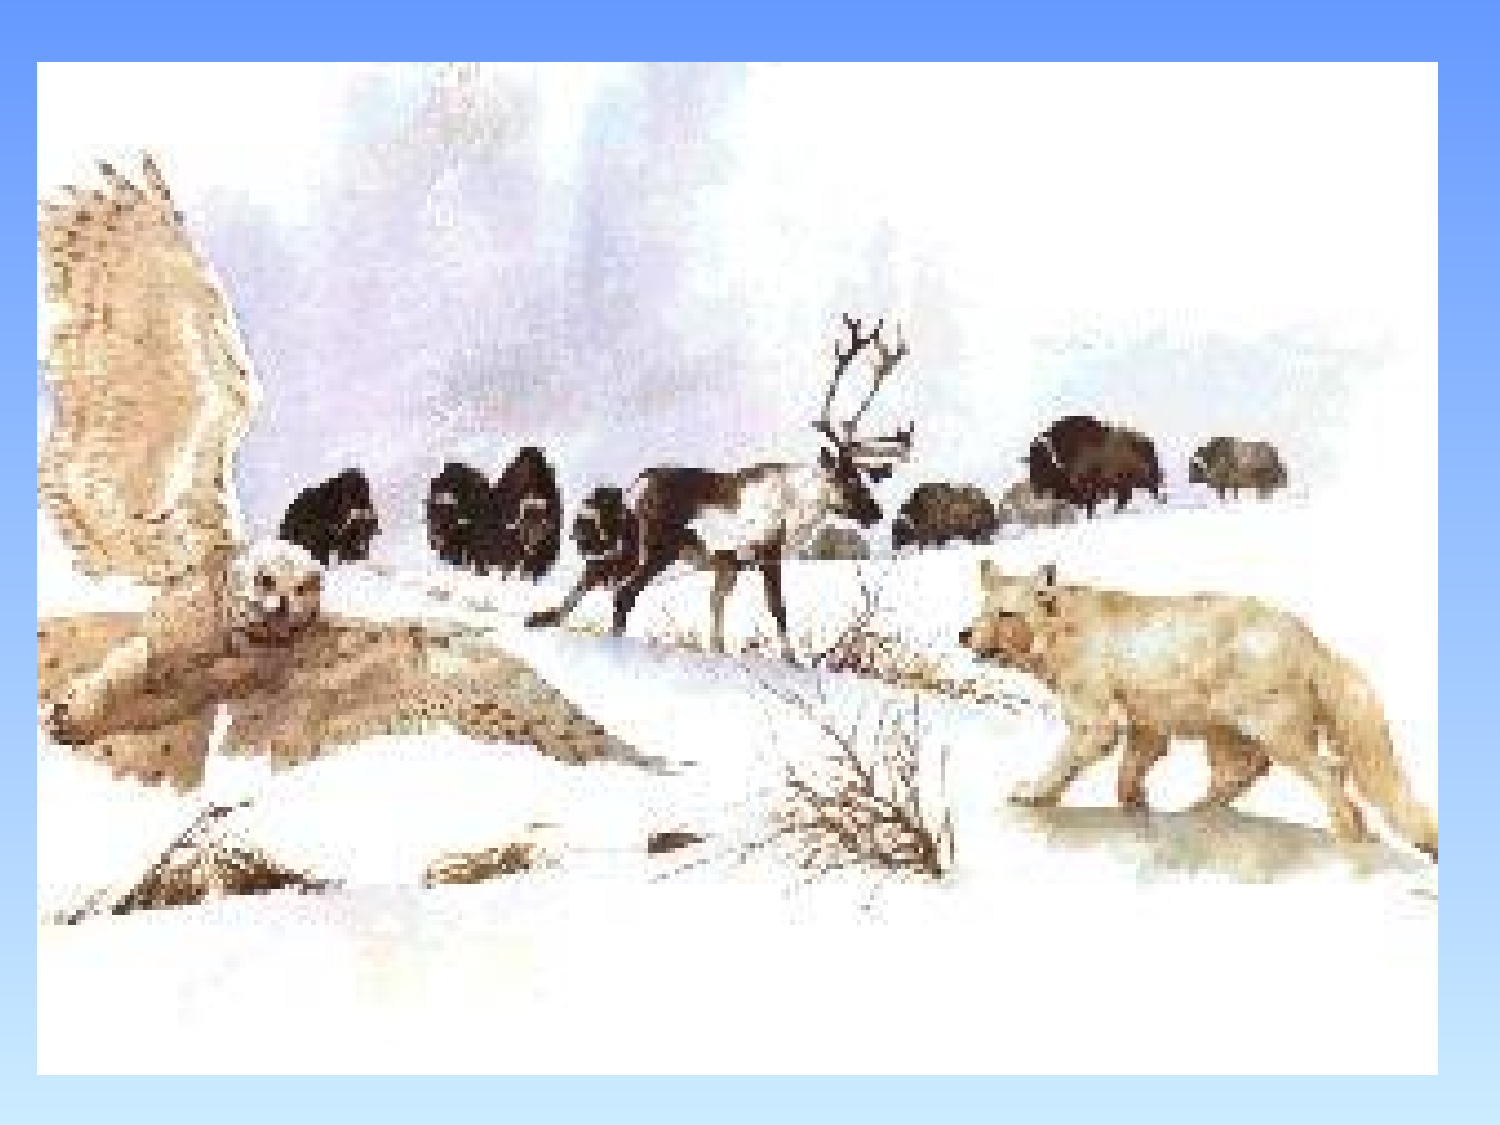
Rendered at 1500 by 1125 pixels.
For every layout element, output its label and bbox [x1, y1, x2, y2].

picture [37, 62, 1438, 1075]
